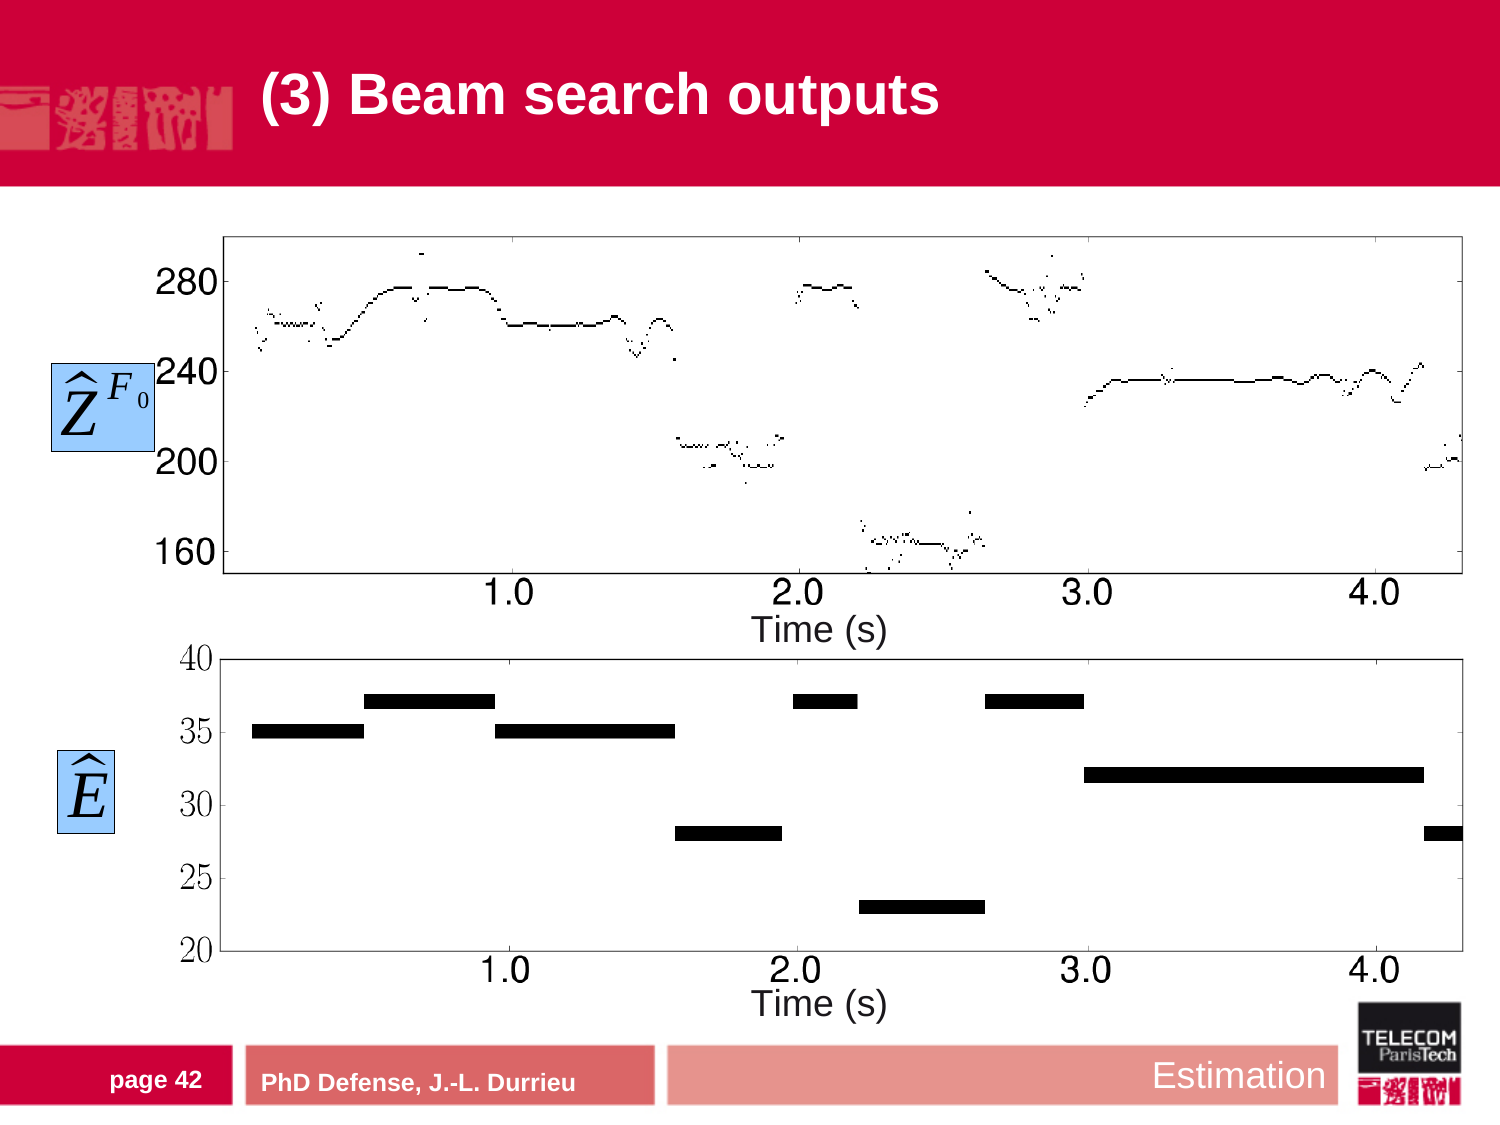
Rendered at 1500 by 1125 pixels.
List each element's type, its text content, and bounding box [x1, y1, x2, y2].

title (3) Beam search outputs [245, 23, 1459, 166]
chart [51, 363, 155, 452]
text_box Estimation [1012, 1036, 1342, 1112]
text_box Time (s) [687, 971, 951, 1031]
chart [57, 750, 115, 834]
text_box Time (s) [687, 597, 951, 658]
picture [0, 0, 1500, 1125]
